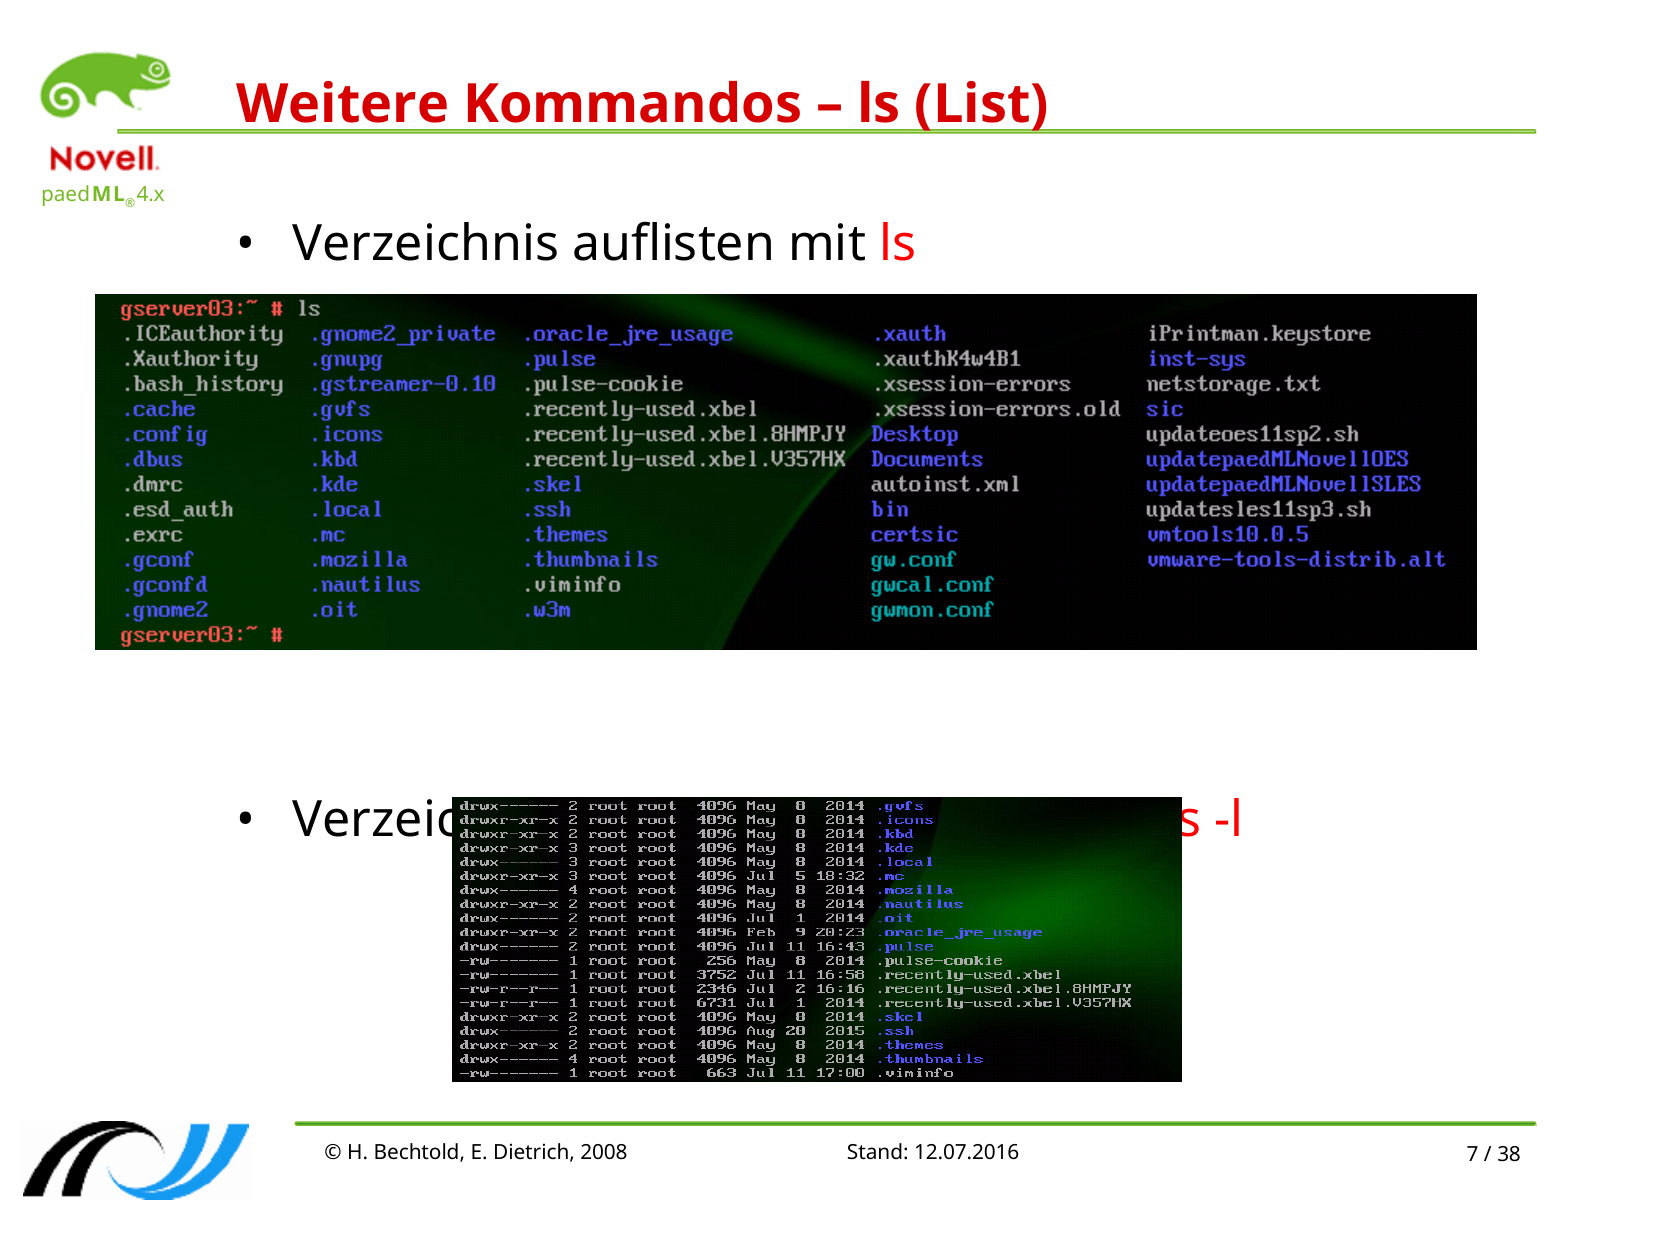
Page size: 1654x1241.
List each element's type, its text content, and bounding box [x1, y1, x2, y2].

picture [23, 1121, 249, 1200]
picture [26, 35, 184, 193]
list Verzeichnis auflisten mit ls Verzeichnis ausfühlich ausgeben mit ls -l [236, 206, 1565, 1049]
title Weitere Kommandos – ls (List) [236, 68, 1577, 135]
picture [452, 797, 1182, 1082]
picture [95, 294, 1477, 650]
